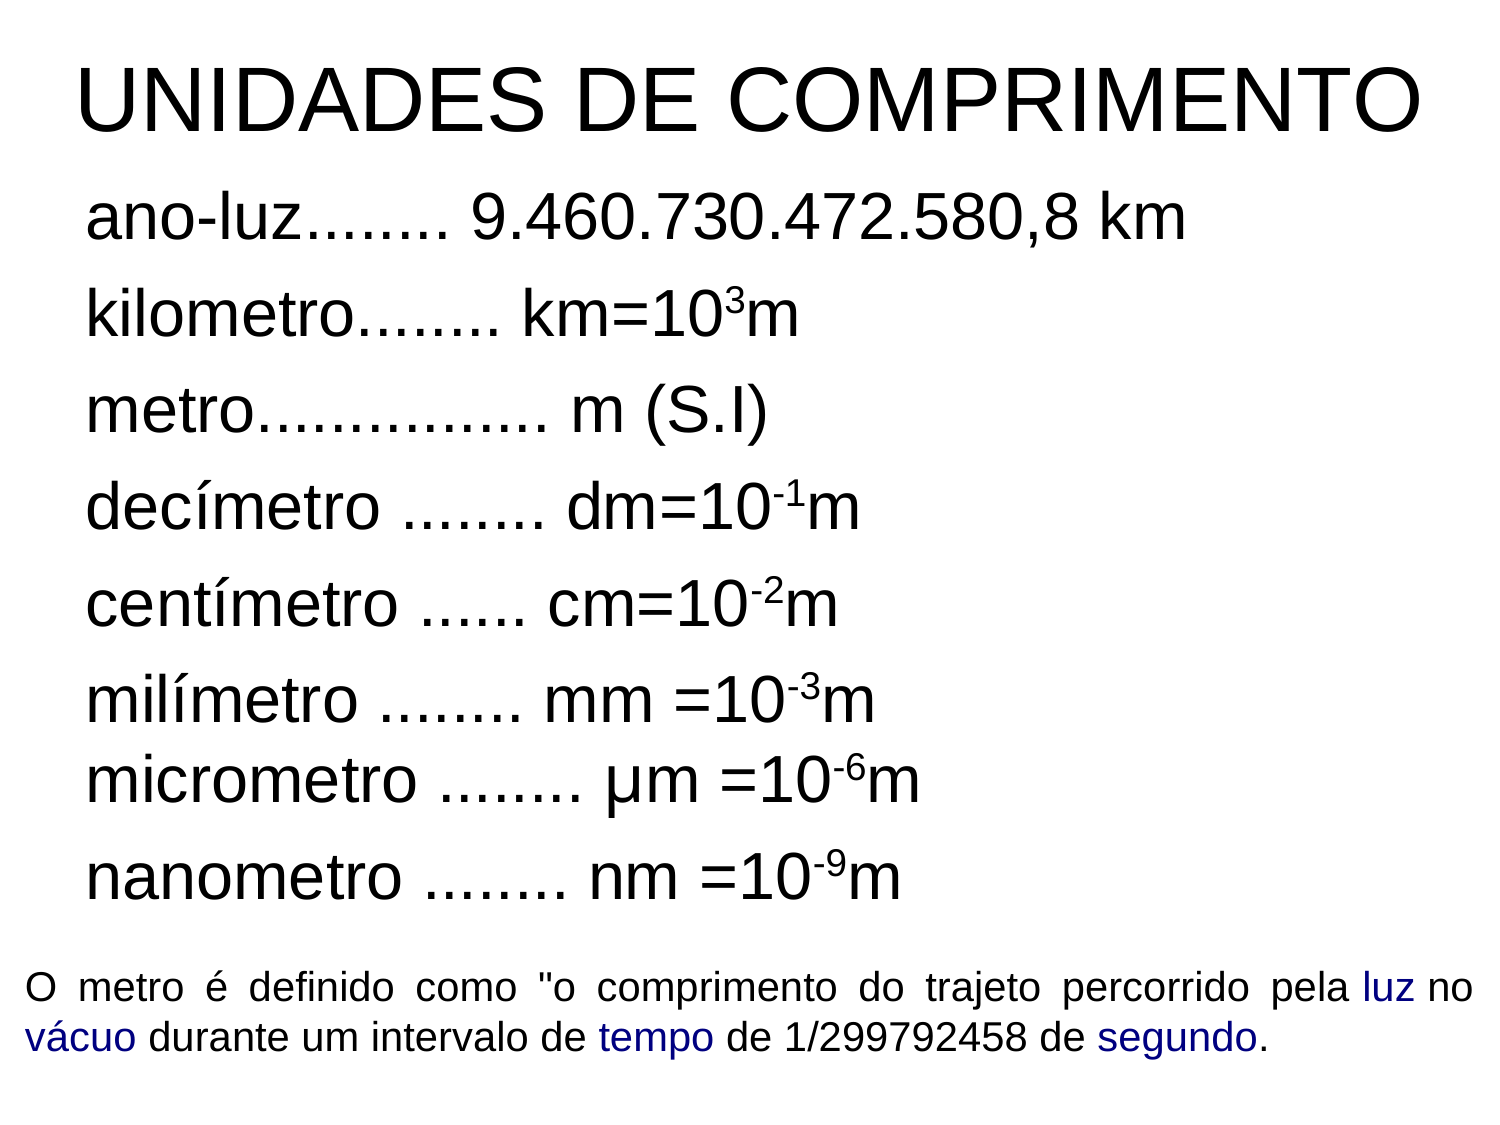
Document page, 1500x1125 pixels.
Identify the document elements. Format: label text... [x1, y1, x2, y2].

title UNIDADES DE COMPRIMENTO [0, 1, 1500, 189]
text_box O metro é definido como "o comprimento do trajeto percorrido pela luz no vácuo durante um intervalo de tempo de 1/299792458 de segundo. [10, 952, 1500, 1087]
subtitle ano-luz........ 9.460.730.472.580,8 km kilometro........ km=103m metro................ m (S.I) decímetro ........ dm=10-1m centímetro ...... cm=10-2m milímetro ........ mm =10-3m micrometro ........ μm =10-6m nanometro ........ nm =10-9m [70, 165, 1434, 945]
